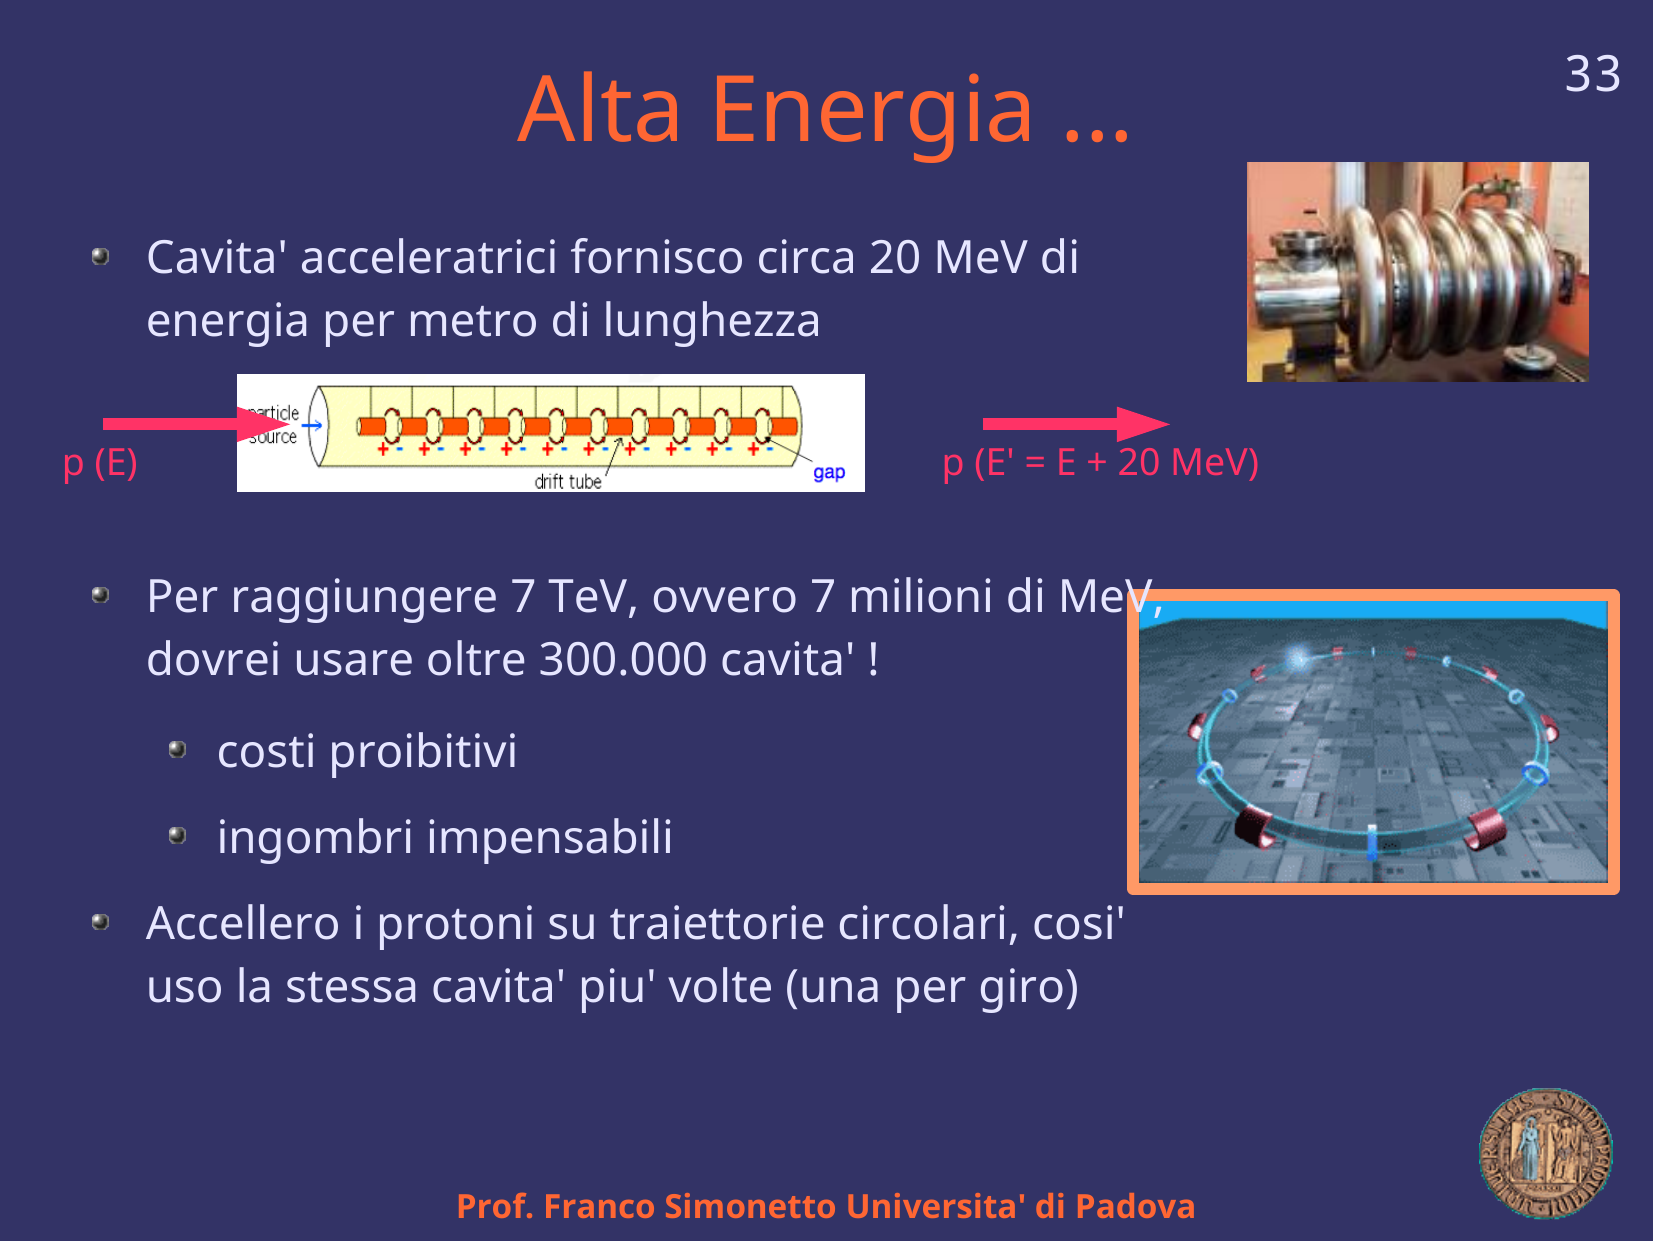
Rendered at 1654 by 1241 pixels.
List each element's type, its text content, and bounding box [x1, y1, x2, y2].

picture [1479, 1087, 1613, 1221]
picture [1247, 162, 1589, 382]
text_box p (E) [37, 428, 169, 496]
list Cavita' acceleratrici fornisco circa 20 MeV di energia per metro di lunghezza Per raggiungere 7 TeV, ovvero 7 milioni di MeV, dovrei usare oltre 300.000 cavita' ! costi proibitivi ingombri impensabili Accellero i protoni su traiettorie circolari, cosi' uso la stessa cavita' piu' volte (una per giro) [75, 225, 1201, 1119]
title Alta Energia ... [82, 55, 1571, 156]
text_box p (E' = E + 20 MeV) [917, 428, 1304, 496]
picture [1201, 601, 1608, 883]
picture [237, 374, 865, 492]
